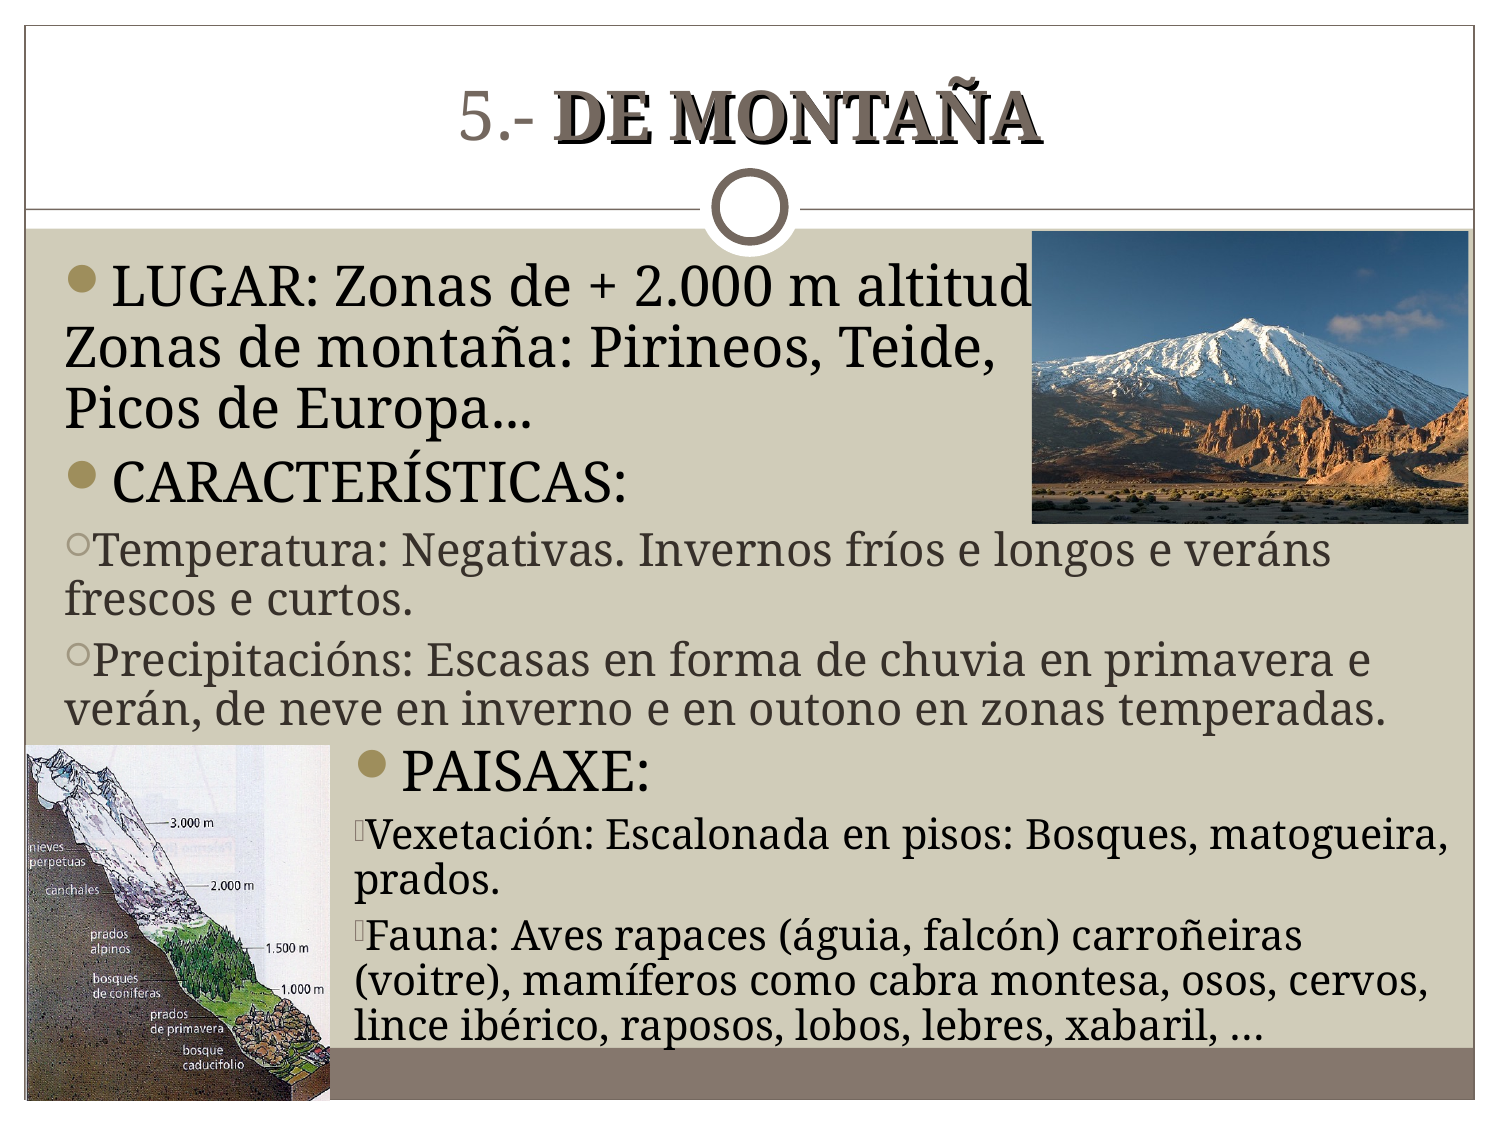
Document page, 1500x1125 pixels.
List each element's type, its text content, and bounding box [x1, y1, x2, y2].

picture [1031, 231, 1469, 524]
text_box PAISAXE: Vexetación: Escalonada en pisos: Bosques, matogueira, prados. Fauna: Aves rapaces (águia, falcón) carroñeiras (voitre), mamíferos como cabra montesa, osos, cervos, lince ibérico, raposos, lobos, lebres, xabaril, … [339, 735, 1469, 1061]
picture [25, 745, 331, 1101]
list LUGAR: Zonas de + 2.000 m altitude. Zonas de montaña: Pirineos, Teide, Picos de Europa... CARACTERÍSTICAS: Temperatura: Negativas. Invernos fríos e longos e veráns frescos e curtos. Precipitacións: Escasas en forma de chuvia en primavera e verán, de neve en inverno e en outono en zonas temperadas. [49, 250, 1445, 757]
title 5.- DE MONTAÑA [49, 37, 1450, 162]
